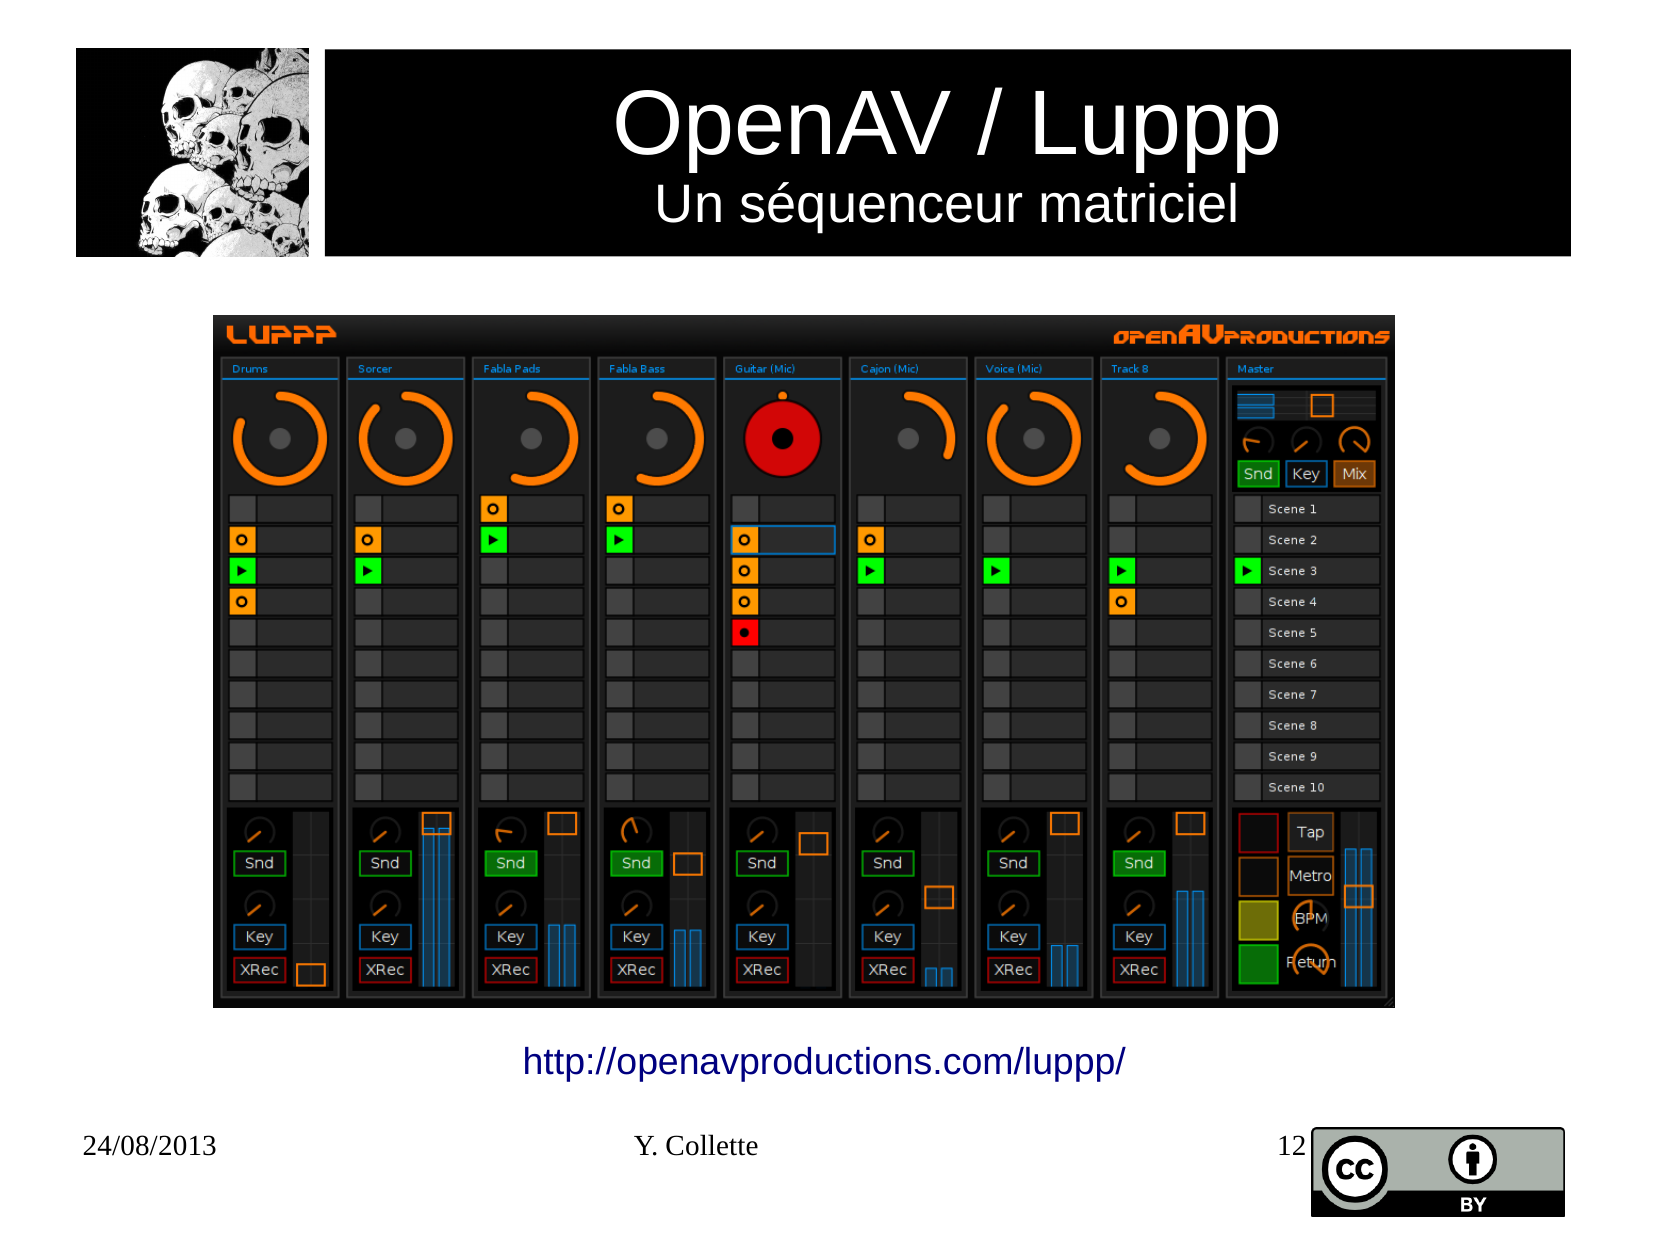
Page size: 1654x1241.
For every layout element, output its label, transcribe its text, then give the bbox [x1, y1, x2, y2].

title OpenAV / Luppp Un séquenceur matriciel [324, 49, 1571, 257]
picture [76, 48, 309, 257]
picture [1311, 1127, 1565, 1217]
picture [213, 315, 1395, 1008]
text_box http://openavproductions.com/luppp/ [507, 1033, 1170, 1091]
